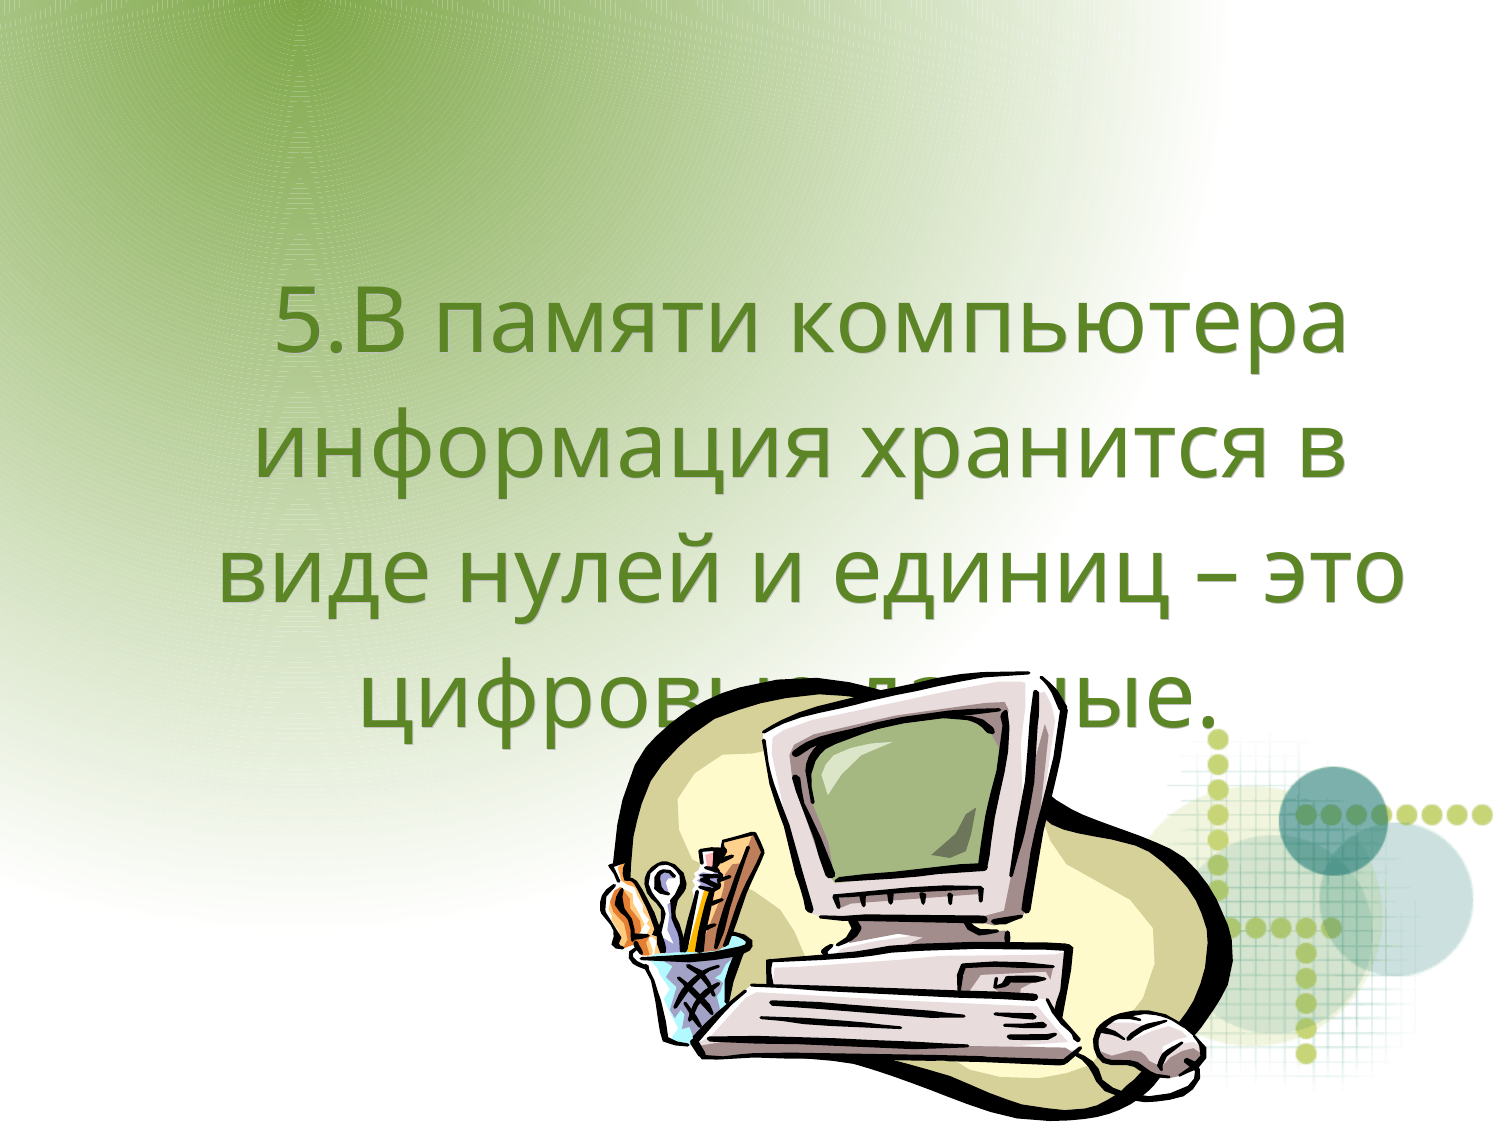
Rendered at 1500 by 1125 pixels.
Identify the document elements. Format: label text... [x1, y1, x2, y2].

title 5.В памяти компьютера информация хранится в виде нулей и единиц – это цифровые данные. [174, 318, 1450, 888]
picture [600, 668, 1500, 1125]
